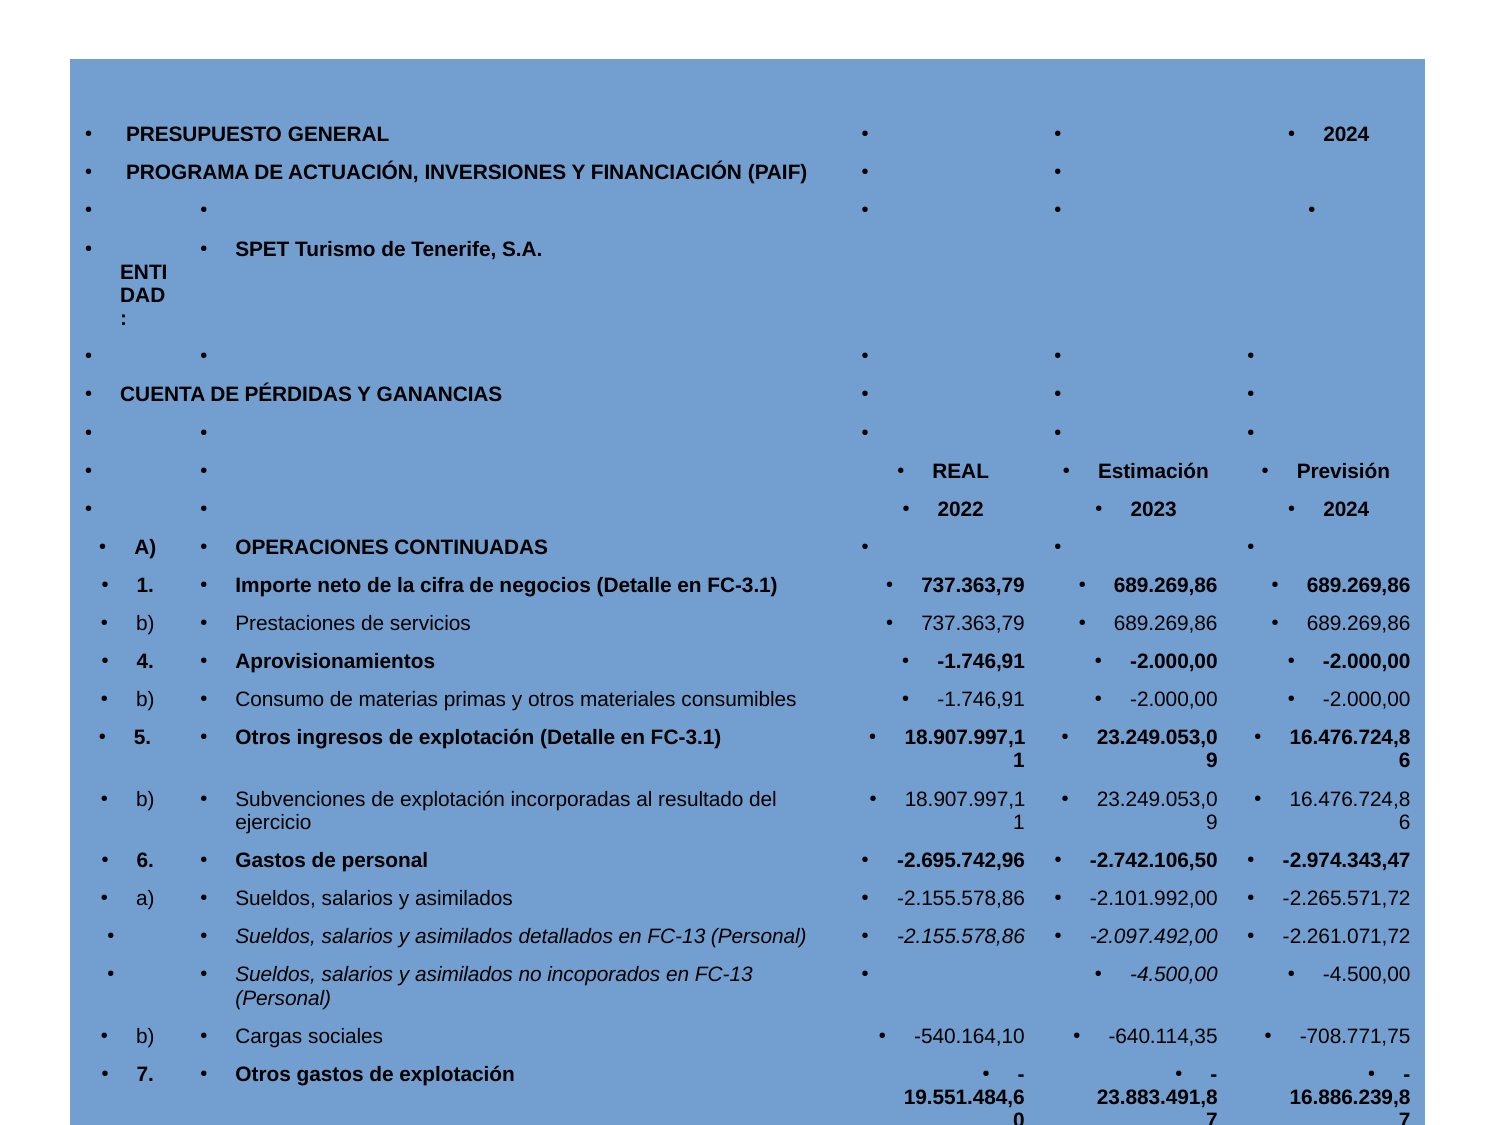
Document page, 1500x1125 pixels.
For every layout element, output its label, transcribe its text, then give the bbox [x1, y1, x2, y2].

table_cell [1232, 528, 1425, 566]
table_cell [1039, 376, 1232, 414]
table_cell [847, 338, 1039, 376]
table_cell 689.269,86 [1039, 566, 1232, 604]
table_cell [185, 338, 847, 376]
table_cell Sueldos, salarios y asimilados detallados en FC-13 (Personal) [185, 917, 847, 956]
table_cell Sueldos, salarios y asimilados [185, 879, 847, 917]
table_cell -540.164,10 [847, 1017, 1039, 1055]
table_cell -2.000,00 [1232, 680, 1425, 719]
table_cell b) [70, 680, 185, 719]
table_cell [185, 192, 847, 230]
table_cell 4. [70, 642, 185, 680]
table_cell 689.269,86 [1232, 566, 1425, 604]
table_cell -1.746,91 [847, 642, 1039, 680]
table_cell -4.500,00 [1232, 956, 1425, 1017]
table_cell Consumo de materias primas y otros materiales consumibles [185, 680, 847, 719]
table_cell [70, 917, 185, 956]
table_cell -2.000,00 [1039, 680, 1232, 719]
table_cell 737.363,79 [847, 604, 1039, 642]
table_header [70, 59, 185, 116]
table_cell -2.742.106,50 [1039, 841, 1232, 879]
table_cell OPERACIONES CONTINUADAS [185, 528, 847, 566]
table_cell -2.261.071,72 [1232, 917, 1425, 956]
table_cell -23.883.491,87 [1039, 1055, 1232, 1125]
table_cell -16.886.239,87 [1232, 1055, 1425, 1125]
table_cell [1232, 192, 1425, 230]
table_cell -2.155.578,86 [847, 917, 1039, 956]
table_cell Importe neto de la cifra de negocios (Detalle en FC-3.1) [185, 566, 847, 604]
table_cell ENTIDAD: [70, 230, 185, 338]
table_cell -2.000,00 [1039, 642, 1232, 680]
table_cell Aprovisionamientos [185, 642, 847, 680]
table_cell 2022 [847, 490, 1039, 528]
table_cell Estimación [1039, 452, 1232, 490]
table_cell [847, 956, 1039, 1017]
table_cell -640.114,35 [1039, 1017, 1232, 1055]
table_cell [1039, 154, 1232, 192]
table_cell -2.695.742,96 [847, 841, 1039, 879]
table_cell a) [70, 879, 185, 917]
table_cell 689.269,86 [1039, 604, 1232, 642]
table_cell 16.476.724,86 [1232, 780, 1425, 841]
table_cell 2024 [1232, 116, 1425, 192]
table_cell Otros ingresos de explotación (Detalle en FC-3.1) [185, 719, 847, 780]
table_cell REAL [847, 452, 1039, 490]
table_cell 2023 [1039, 490, 1232, 528]
table_cell [847, 154, 1039, 192]
table_cell b) [70, 780, 185, 841]
table_cell Otros gastos de explotación [185, 1055, 847, 1125]
table_cell -2.265.571,72 [1232, 879, 1425, 917]
table_cell Subvenciones de explotación incorporadas al resultado del ejercicio [185, 780, 847, 841]
table_cell PROGRAMA DE ACTUACIÓN, INVERSIONES Y FINANCIACIÓN (PAIF) [70, 154, 847, 192]
table_cell 7. [70, 1055, 185, 1125]
table_cell CUENTA DE PÉRDIDAS Y GANANCIAS [70, 376, 847, 414]
table_header [1232, 59, 1425, 116]
table_cell [1039, 192, 1232, 230]
table_cell [1039, 414, 1232, 452]
table_header [847, 59, 1039, 116]
table_cell 6. [70, 841, 185, 879]
table_cell Sueldos, salarios y asimilados no incoporados en FC-13 (Personal) [185, 956, 847, 1017]
table_cell -2.974.343,47 [1232, 841, 1425, 879]
table_cell Prestaciones de servicios [185, 604, 847, 642]
table_cell 2024 [1232, 490, 1425, 528]
table_cell [70, 192, 185, 230]
table_cell -2.097.492,00 [1039, 917, 1232, 956]
table_cell b) [70, 604, 185, 642]
table_cell [1039, 528, 1232, 566]
table_cell 5. [70, 719, 185, 780]
table_cell [185, 490, 847, 528]
table_cell [847, 192, 1039, 230]
table_cell 16.476.724,86 [1232, 719, 1425, 780]
table_cell [185, 414, 847, 452]
table_header [185, 59, 847, 116]
table_cell PRESUPUESTO GENERAL [70, 116, 847, 154]
table_cell [70, 452, 185, 490]
table_cell 689.269,86 [1232, 604, 1425, 642]
table_cell 23.249.053,09 [1039, 719, 1232, 780]
table_cell [1232, 338, 1425, 376]
table_cell SPET Turismo de Tenerife, S.A. [185, 230, 1425, 338]
table_cell [847, 116, 1039, 154]
table_cell -708.771,75 [1232, 1017, 1425, 1055]
table_cell [847, 414, 1039, 452]
table_cell [70, 414, 185, 452]
table_cell [185, 452, 847, 490]
table_cell [70, 338, 185, 376]
table_cell -2.000,00 [1232, 642, 1425, 680]
table_cell -2.155.578,86 [847, 879, 1039, 917]
table_header [1039, 59, 1232, 116]
table_cell 737.363,79 [847, 566, 1039, 604]
table_cell [70, 490, 185, 528]
table_cell 18.907.997,11 [847, 719, 1039, 780]
table_cell 18.907.997,11 [847, 780, 1039, 841]
table_cell [1232, 376, 1425, 414]
table_cell b) [70, 1017, 185, 1055]
table_cell -4.500,00 [1039, 956, 1232, 1017]
table_cell 23.249.053,09 [1039, 780, 1232, 841]
table_cell -19.551.484,60 [847, 1055, 1039, 1125]
table_cell [1039, 116, 1232, 154]
table_cell Previsión [1232, 452, 1425, 490]
table_cell 1. [70, 566, 185, 604]
table_cell [847, 528, 1039, 566]
table_cell Gastos de personal [185, 841, 847, 879]
table_cell [1232, 414, 1425, 452]
table_cell [847, 376, 1039, 414]
table_cell -2.101.992,00 [1039, 879, 1232, 917]
table_cell A) [70, 528, 185, 566]
table_cell Cargas sociales [185, 1017, 847, 1055]
table_cell [1039, 338, 1232, 376]
table_cell [70, 956, 185, 1017]
table_cell -1.746,91 [847, 680, 1039, 719]
